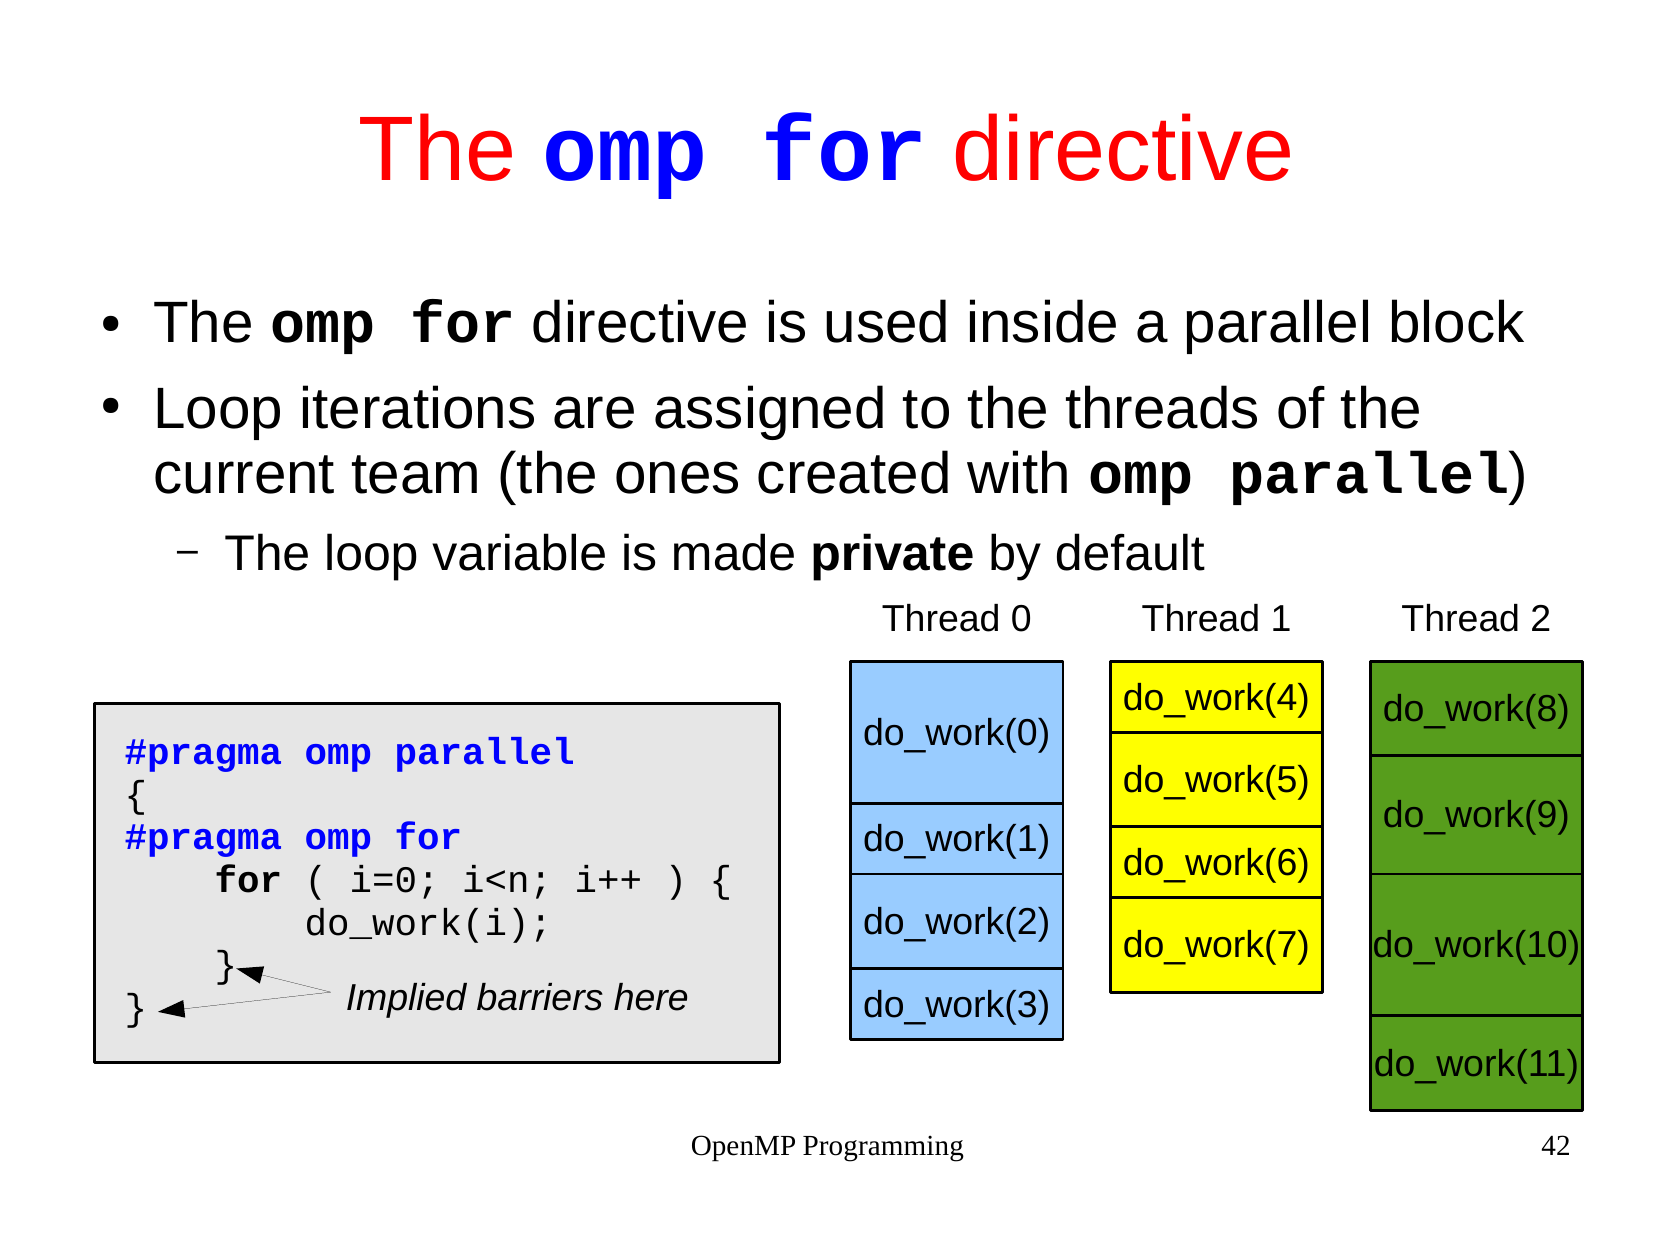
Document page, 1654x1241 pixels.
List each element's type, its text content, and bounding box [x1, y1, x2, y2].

text_box Thread 2 [1370, 590, 1583, 648]
list The omp for directive is used inside a parallel block Loop iterations are assigned to the threads of the current team (the ones created with omp parallel) The loop variable is made private by default [82, 290, 1571, 1109]
text_box do_work(1) [850, 803, 1063, 874]
text_box do_work(6) [1110, 826, 1323, 897]
text_box do_work(11) [1370, 1015, 1583, 1111]
text_box do_work(2) [850, 874, 1063, 968]
text_box do_work(4) [1110, 661, 1323, 732]
text_box #pragma omp parallel { #pragma omp for for ( i=0; i<n; i++ ) { do_work(i); } } [94, 703, 780, 1063]
title The omp for directive [82, 49, 1571, 257]
text_box do_work(10) [1370, 874, 1583, 1015]
text_box do_work(5) [1110, 732, 1323, 826]
text_box Thread 1 [1110, 590, 1323, 648]
text_box do_work(3) [850, 968, 1063, 1040]
text_box do_work(0) [850, 661, 1063, 803]
text_box Implied barriers here [331, 968, 704, 1026]
text_box do_work(7) [1110, 897, 1323, 993]
text_box Thread 0 [850, 590, 1063, 648]
text_box do_work(9) [1370, 755, 1583, 874]
text_box do_work(8) [1370, 661, 1583, 755]
